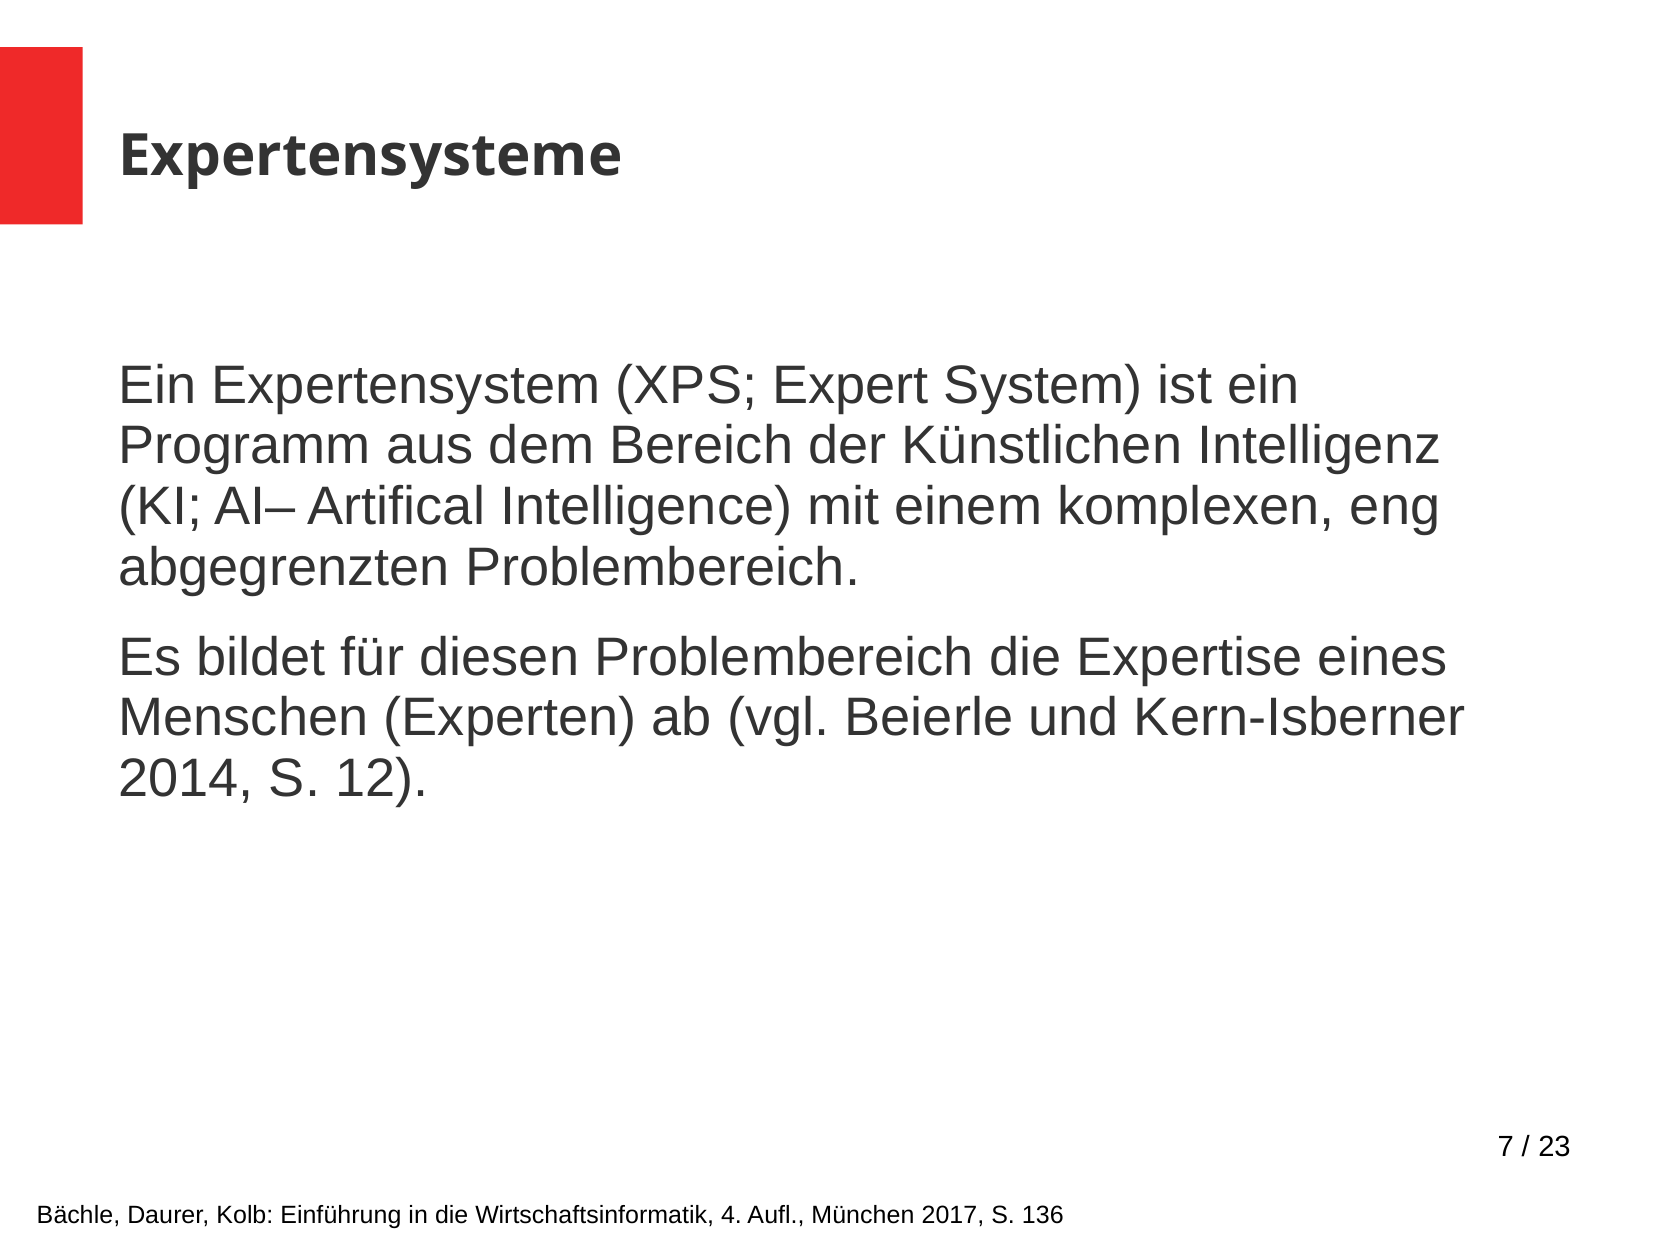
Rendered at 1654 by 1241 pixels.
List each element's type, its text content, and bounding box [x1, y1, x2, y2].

title Expertensysteme [118, 49, 1571, 257]
text_box Bächle, Daurer, Kolb: Einführung in die Wirtschaftsinformatik, 4. Aufl., München 2017, S. 136 [21, 1193, 1084, 1237]
list Ein Expertensystem (XPS; Expert System) ist ein Programm aus dem Bereich der Künstlichen Intelligenz (KI; AI– Artifical Intelligence) mit einem komplexen, eng abgegrenzten Problembereich. Es bildet für diesen Problembereich die Expertise eines Menschen (Experten) ab (vgl. Beierle und Kern-Isberner 2014, S. 12). [118, 354, 1536, 1074]
